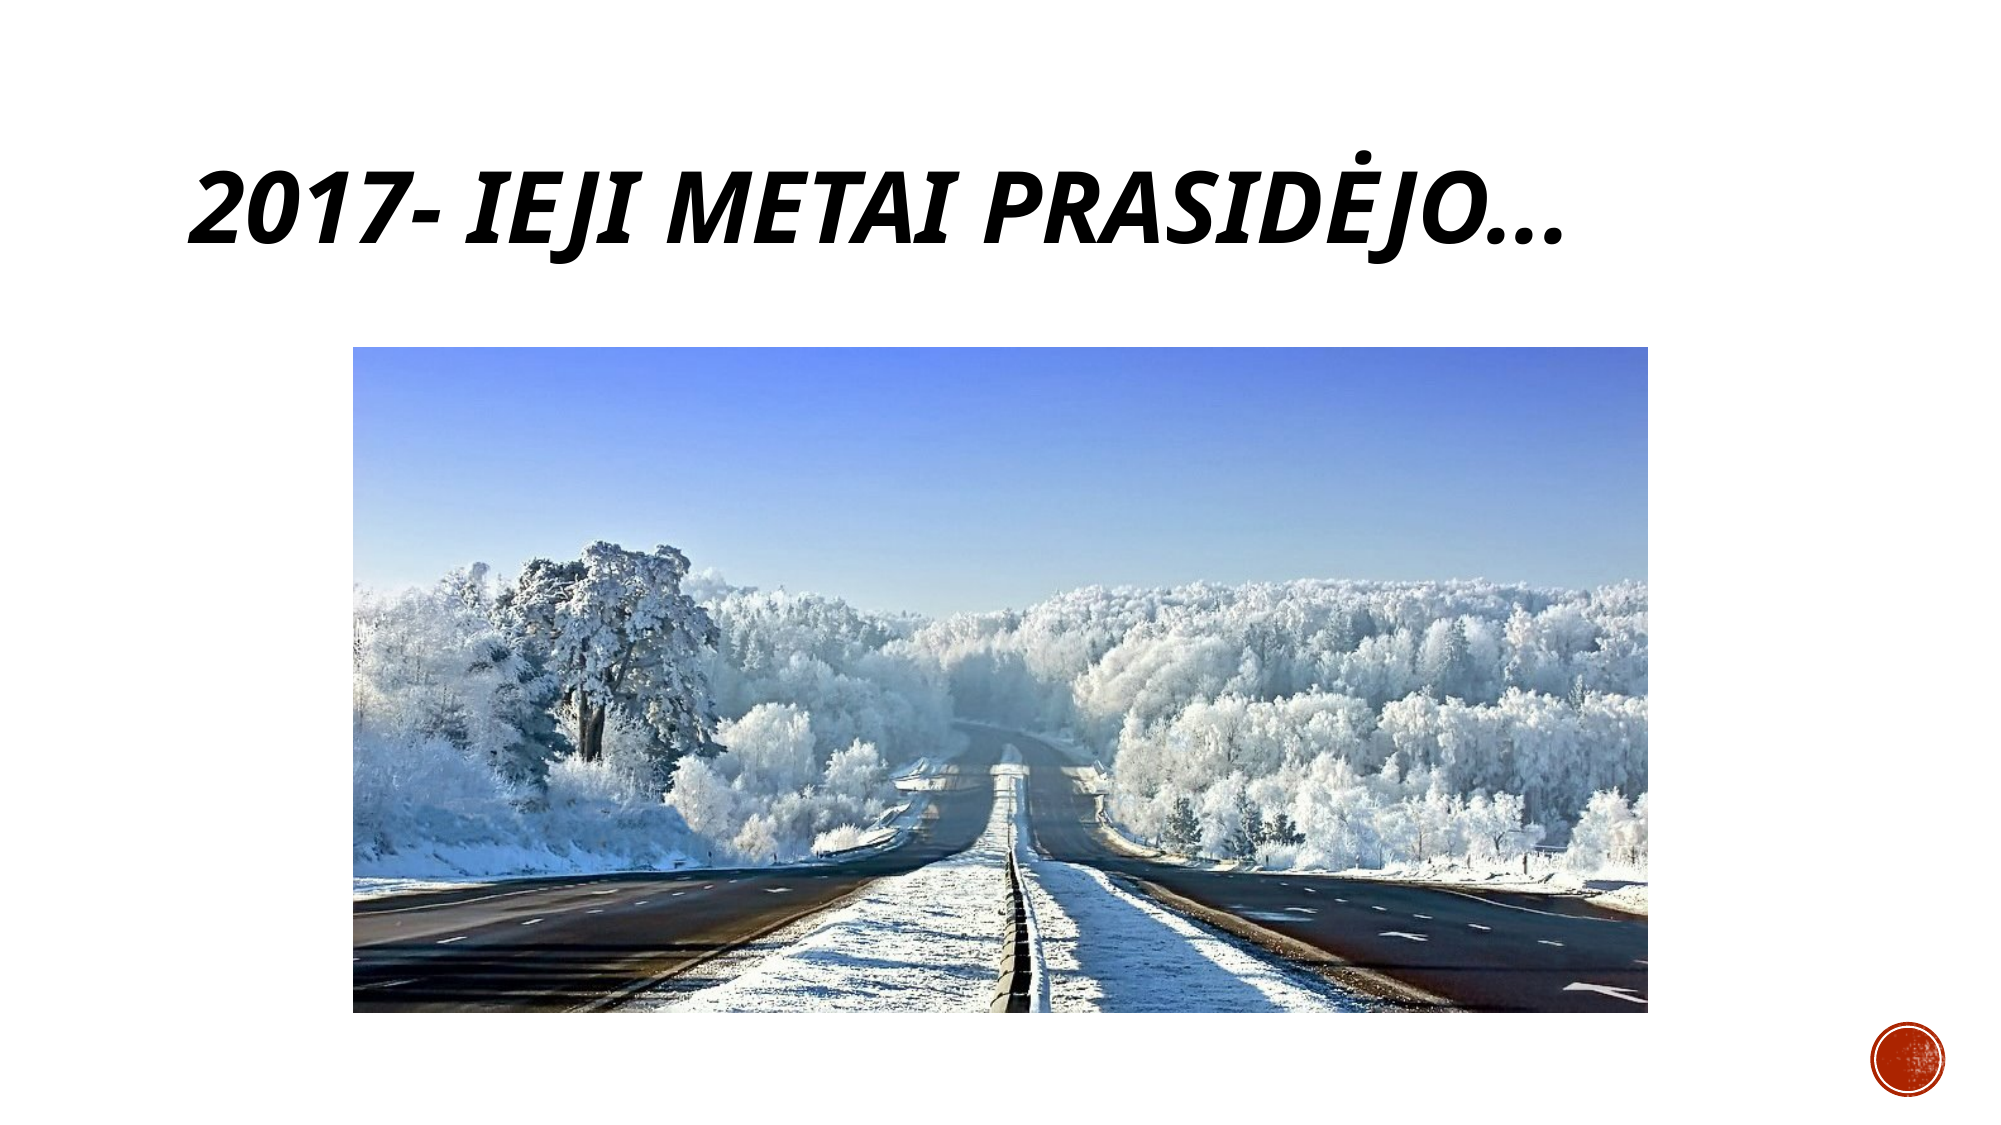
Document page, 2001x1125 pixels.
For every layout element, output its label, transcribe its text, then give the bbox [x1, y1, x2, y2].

picture [353, 347, 1648, 1013]
title 2017- IEJI METAI PRASIDĖJO... [175, 79, 1826, 344]
